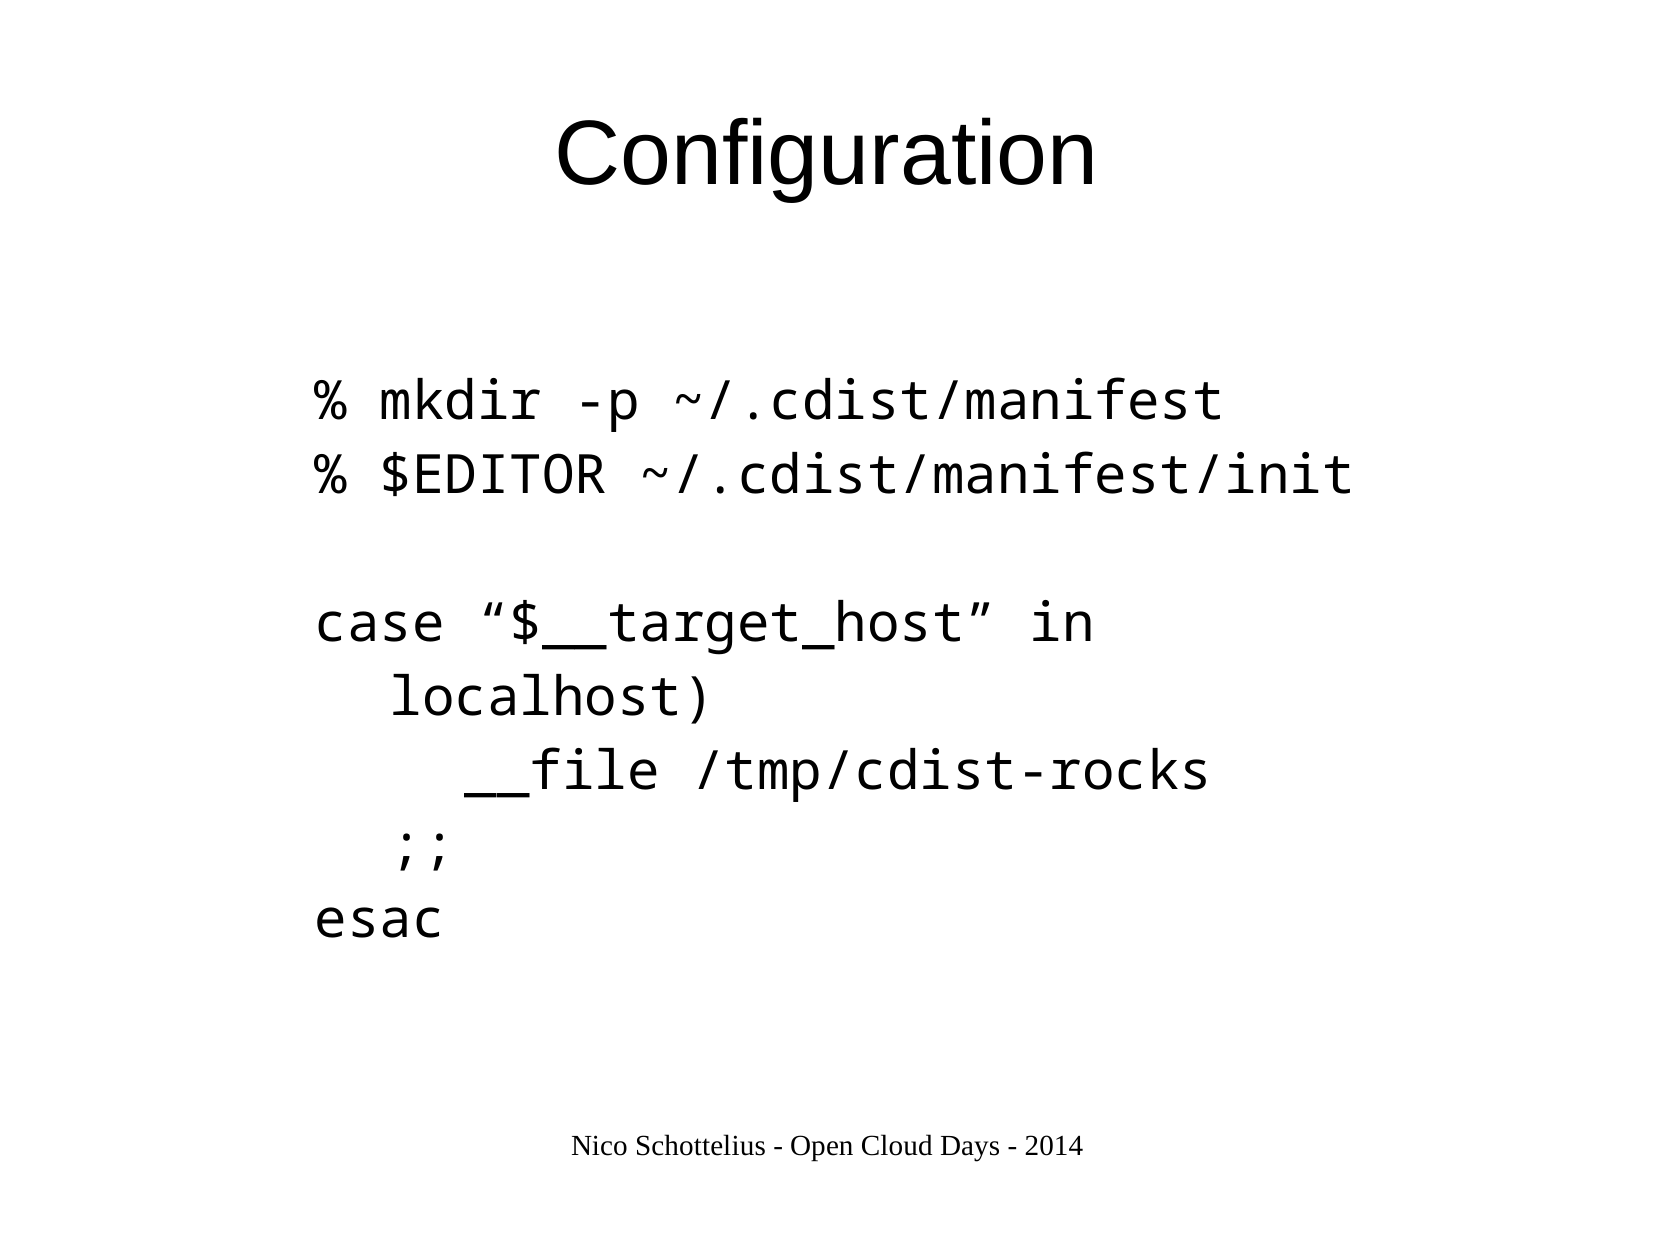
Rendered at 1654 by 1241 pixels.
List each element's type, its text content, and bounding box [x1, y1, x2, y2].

title Configuration [82, 49, 1571, 257]
text_box % mkdir -p ~/.cdist/manifest % $EDITOR ~/.cdist/manifest/init case “$__target_host” in localhost) __file /tmp/cdist-rocks ;; esac [299, 353, 1440, 1105]
